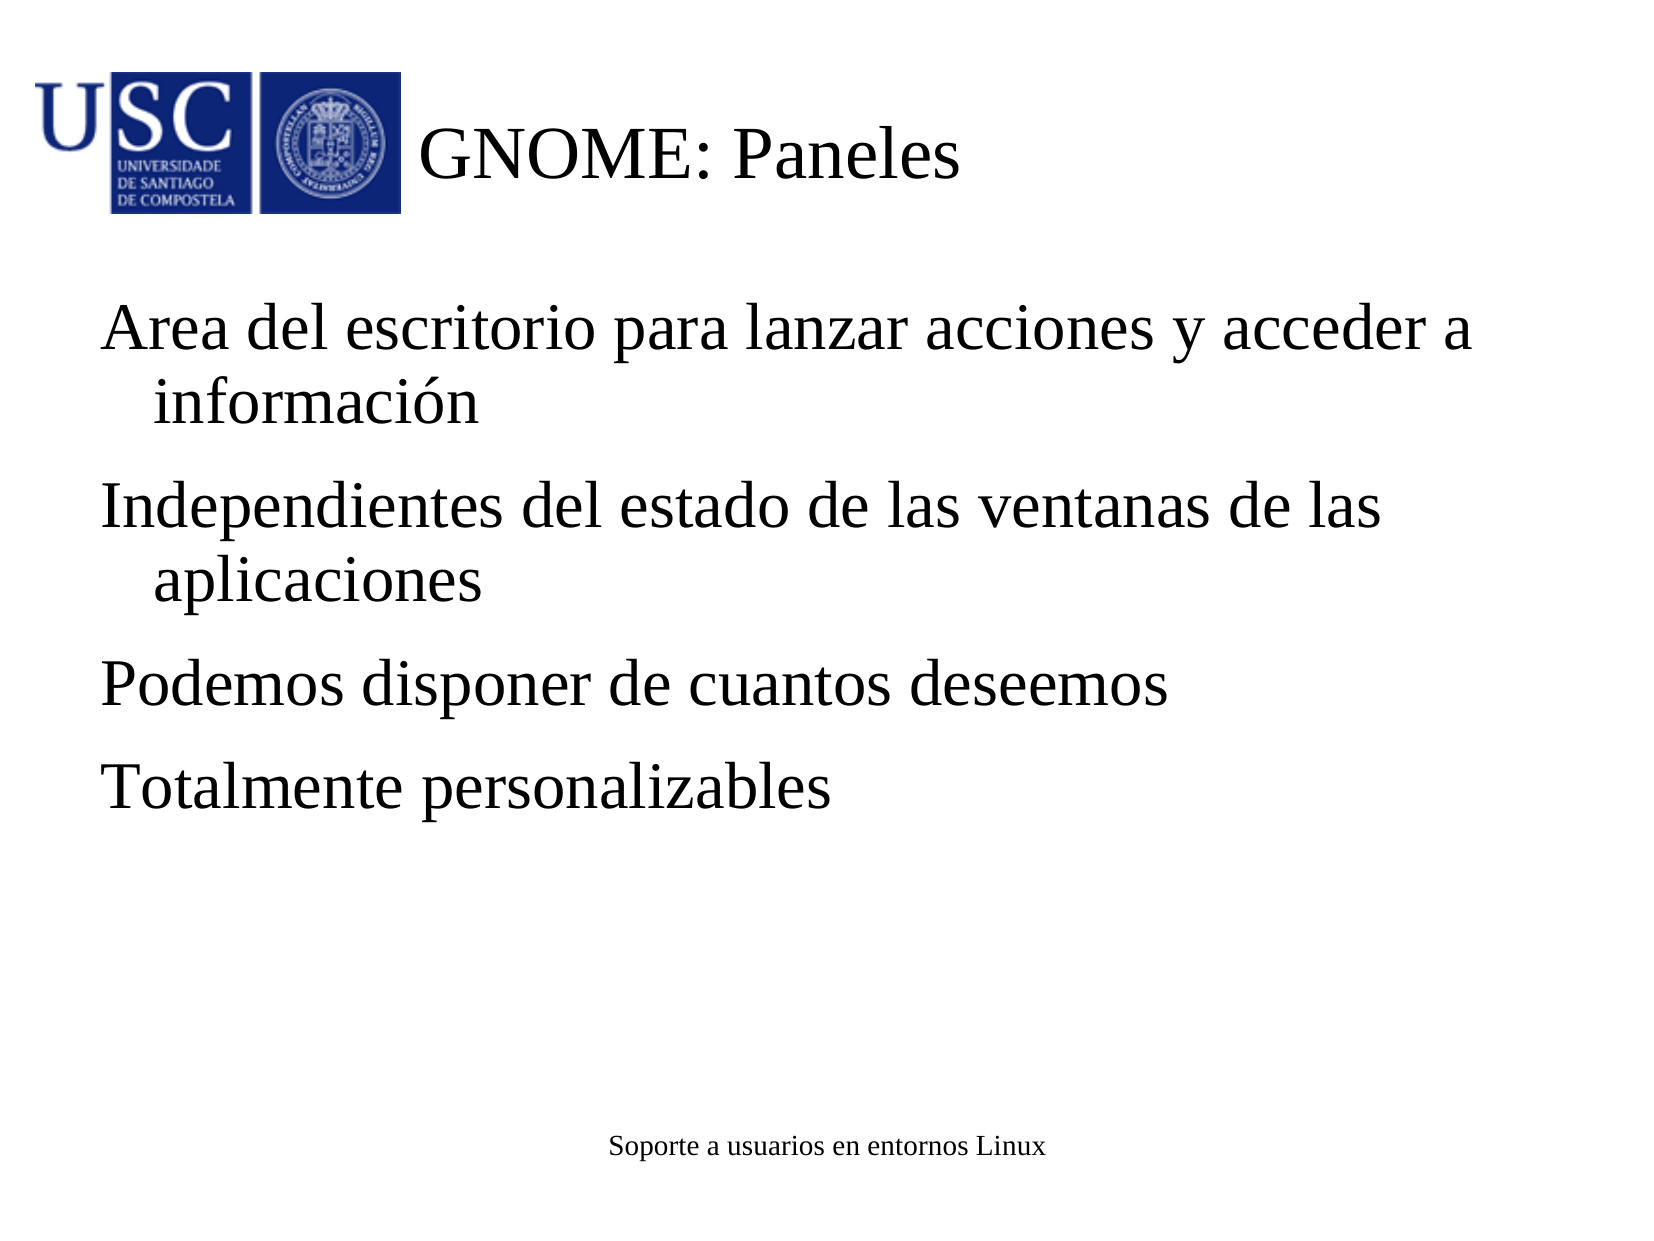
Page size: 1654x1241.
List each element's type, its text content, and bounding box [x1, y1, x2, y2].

picture [35, 72, 401, 214]
list Area del escritorio para lanzar acciones y acceder a información Independientes del estado de las ventanas de las aplicaciones Podemos disponer de cuantos deseemos Totalmente personalizables [82, 290, 1571, 1109]
title GNOME: Paneles [418, 49, 1571, 257]
